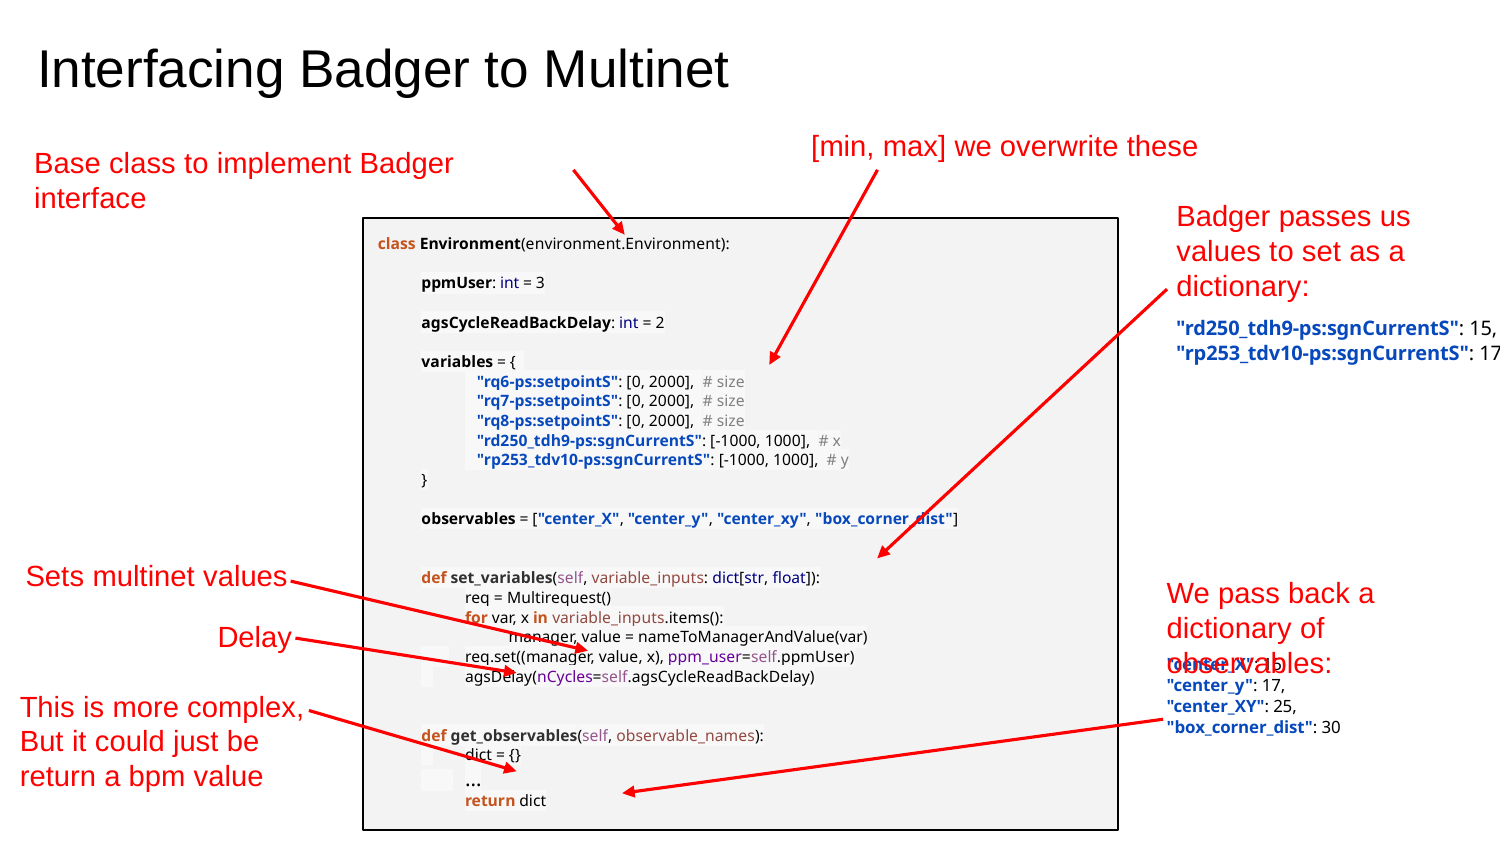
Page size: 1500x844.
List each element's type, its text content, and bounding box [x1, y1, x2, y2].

text_box This is more complex, But it could just be return a bpm value [4, 672, 325, 808]
title Interfacing Badger to Multinet [22, 19, 1420, 114]
text_box Base class to implement Badger interface [19, 129, 590, 230]
text_box [min, max] we overwrite these [796, 112, 1220, 178]
list "rd250_tdh9-ps:sgnCurrentS": 15, "rp253_tdv10-ps:sgnCurrentS": 17 [1073, 243, 1500, 380]
text_box We pass back a dictionary of observables: [1151, 559, 1500, 695]
text_box Sets multinet values [10, 542, 331, 608]
list class Environment(environment.Environment): ppmUser: int = 3 agsCycleReadBackDelay: int = 2 variables = { "rq6-ps:setpointS": [0, 2000], # size "rq7-ps:setpointS": [0, 2000], # size "rq8-ps:setpointS": [0, 2000], # size "rd250_tdh9-ps:sgnCurrentS": [-1000, 1000], # x "rp253_tdv10-ps:sgnCurrentS": [-1000, 1000], # y } observables = ["center_X", "center_y", "center_xy", "box_corner_dist"] def set_variables(self, variable_inputs: dict[str, float]): req = Multirequest() for var, x in variable_inputs.items(): manager, value = nameToManagerAndValue(var) req.set((manager, value, x), ppm_user=self.ppmUser) agsDelay(nCycles=self.agsCycleReadBackDelay) def get_observables(self, observable_names): dict = {} … return dict [363, 218, 1118, 831]
text_box Delay [202, 608, 315, 669]
list "center_X": 15, "center_y": 17, "center_XY": 25, "box_corner_dist": 30 [1151, 695, 1442, 753]
text_box Badger passes us values to set as a dictionary: [1161, 182, 1490, 318]
